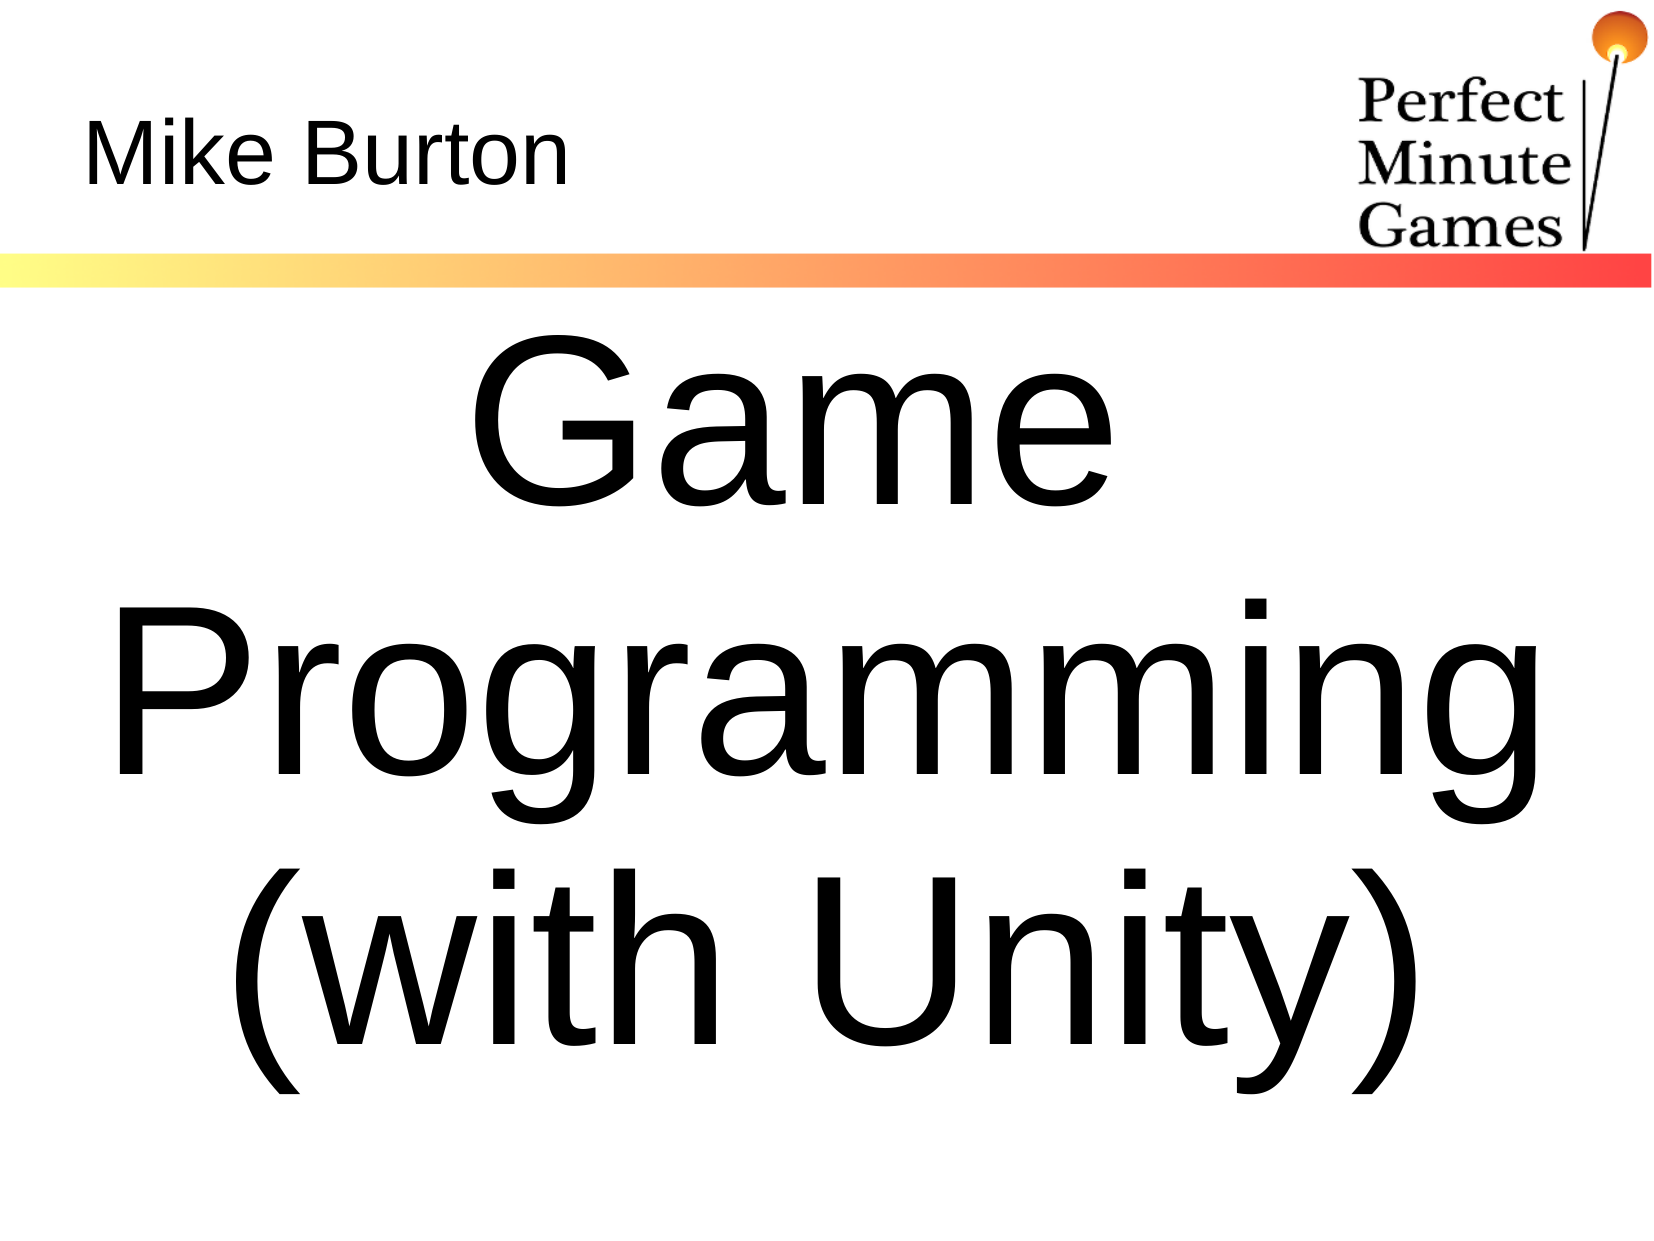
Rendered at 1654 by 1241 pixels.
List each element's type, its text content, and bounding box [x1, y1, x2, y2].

subtitle Game Programming (with Unity) [82, 285, 1571, 1097]
picture [0, 0, 1654, 1241]
title Mike Burton [82, 49, 1571, 257]
